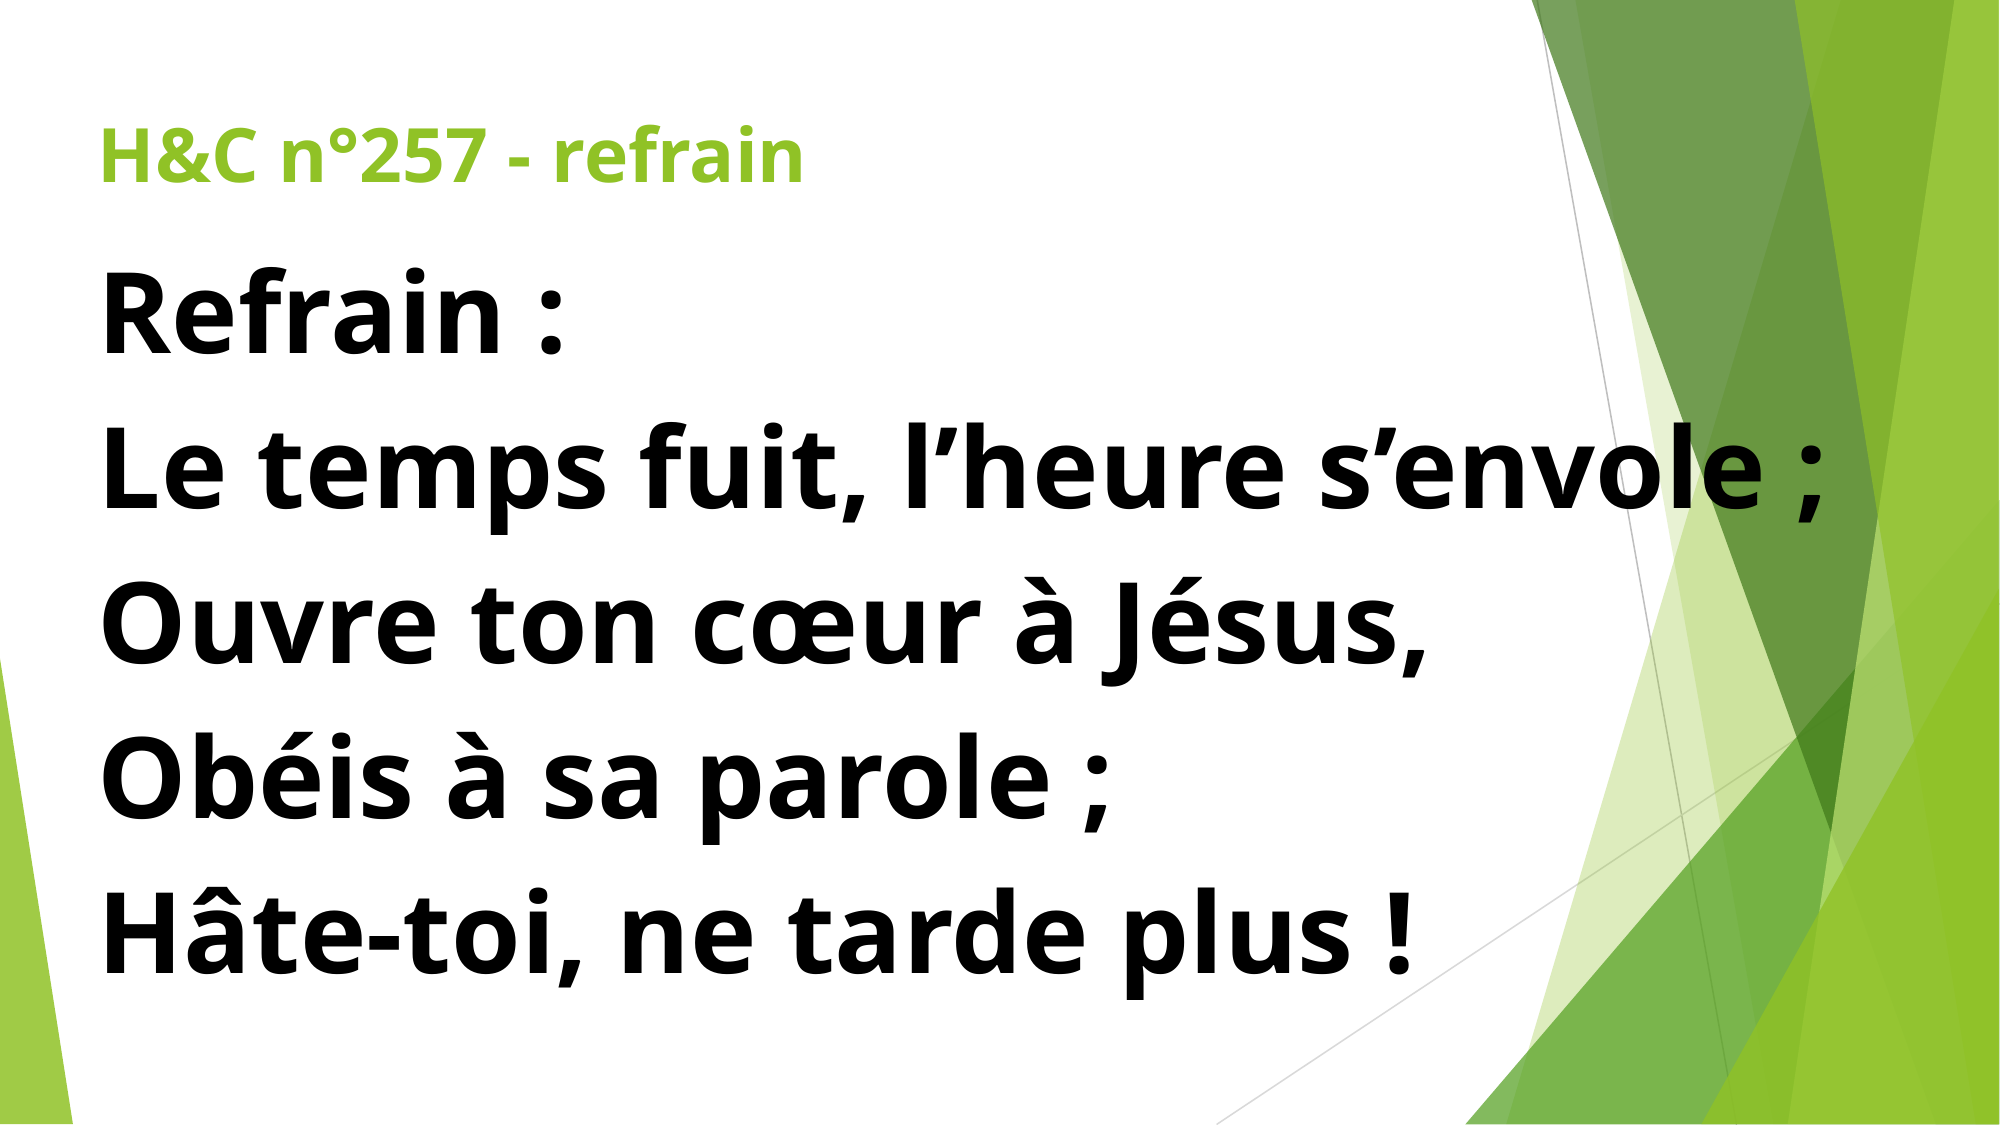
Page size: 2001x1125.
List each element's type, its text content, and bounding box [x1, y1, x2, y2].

text_box H&C n°257 - refrain [82, 99, 1522, 213]
text_box Refrain : Le temps fuit, l’heure s’envole ; Ouvre ton cœur à Jésus, Obéis à sa parole ; Hâte-toi, ne tarde plus ! [82, 213, 1973, 1037]
